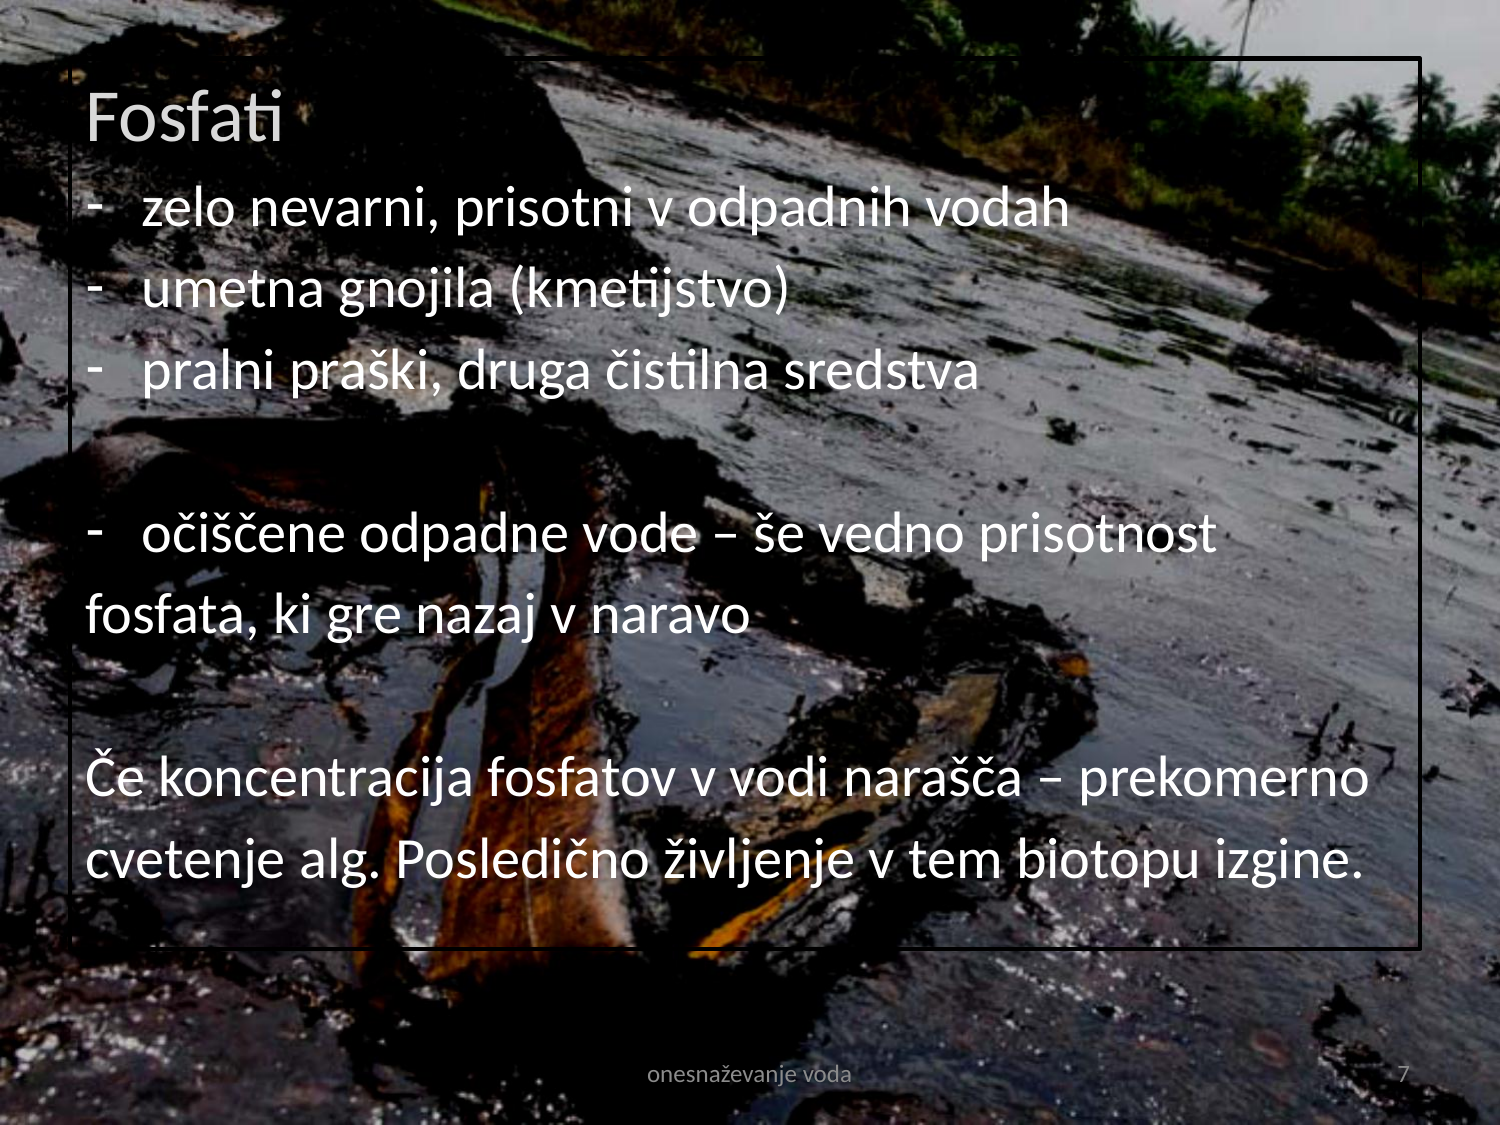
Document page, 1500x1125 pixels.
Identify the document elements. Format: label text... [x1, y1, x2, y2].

picture [0, 0, 1500, 1125]
list Fosfati zelo nevarni, prisotni v odpadnih vodah umetna gnojila (kmetijstvo) pralni praški, druga čistilna sredstva očiščene odpadne vode – še vedno prisotnost fosfata, ki gre nazaj v naravo Če koncentracija fosfatov v vodi narašča – prekomerno cvetenje alg. Posledično življenje v tem biotopu izgine. [70, 58, 1421, 950]
slide_number <number> [1074, 1042, 1425, 1103]
footer onesnaževanje voda [512, 1042, 988, 1103]
